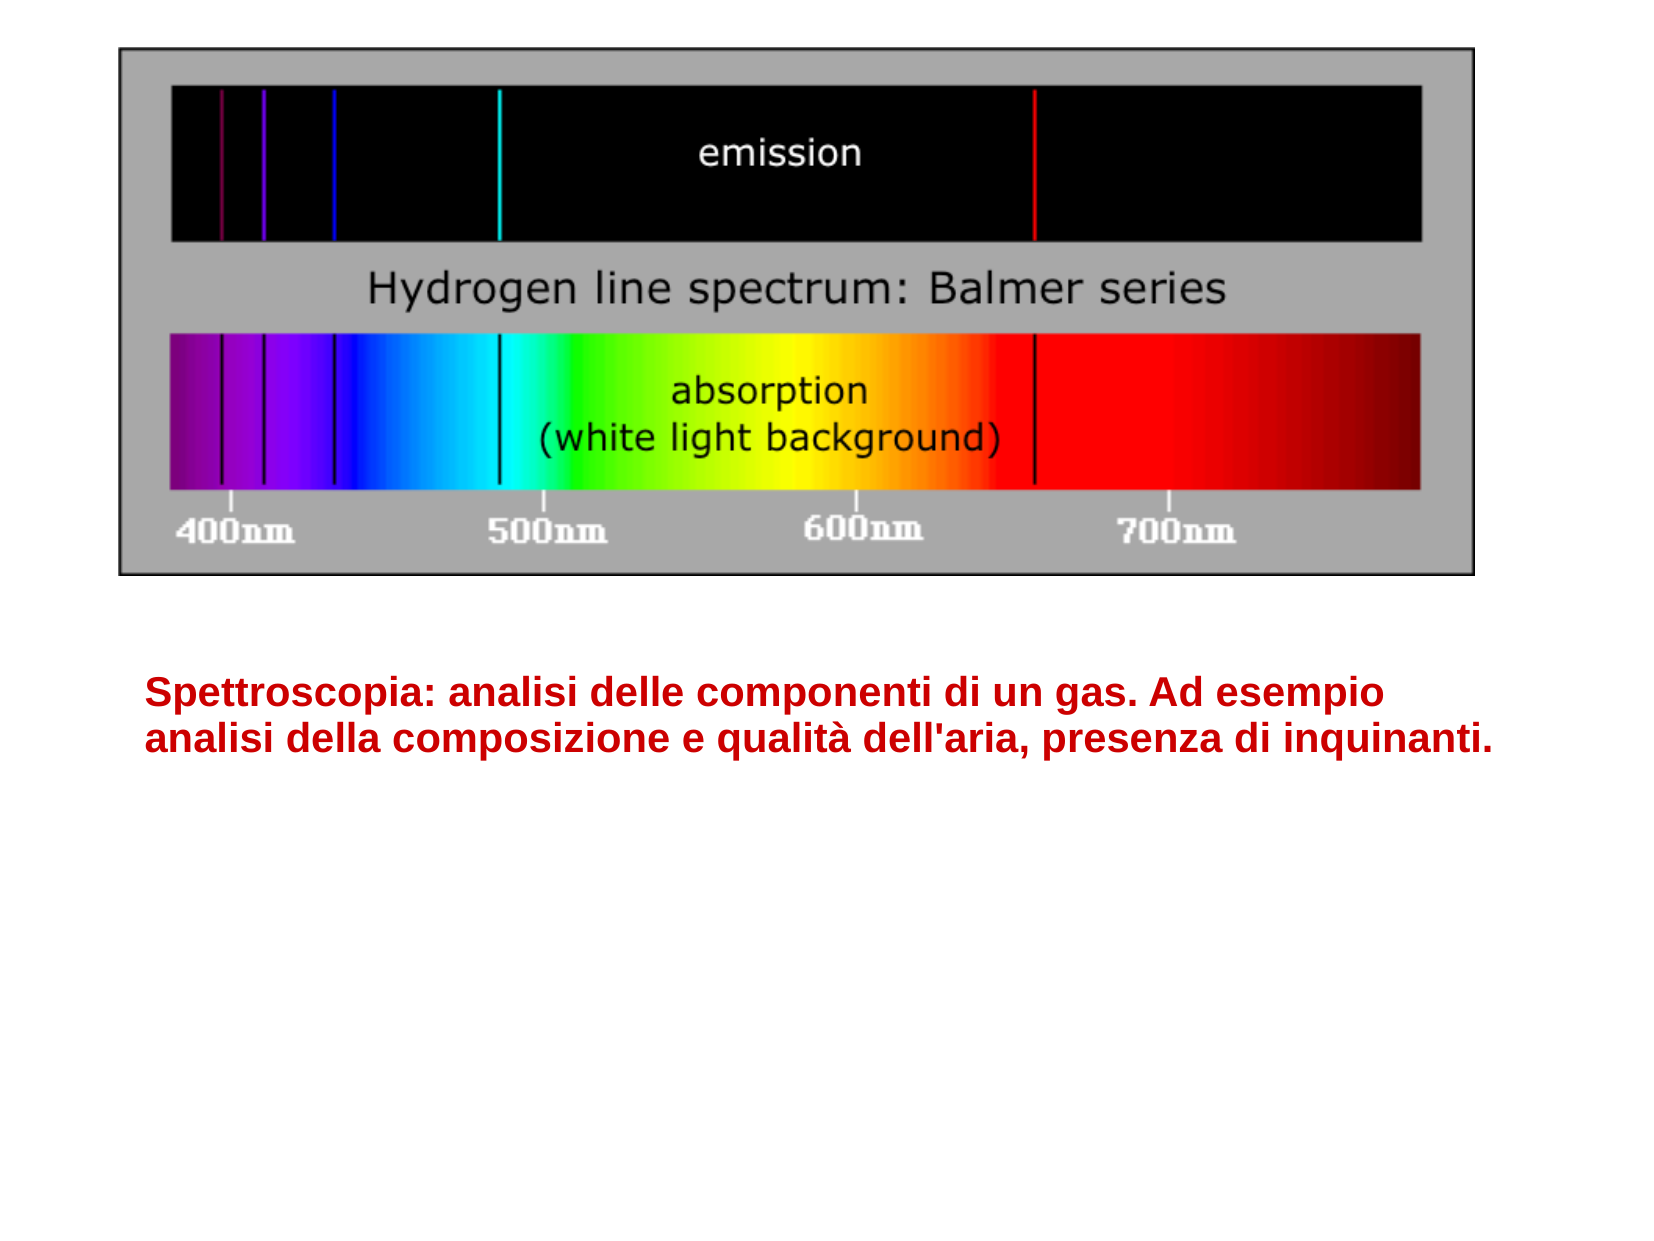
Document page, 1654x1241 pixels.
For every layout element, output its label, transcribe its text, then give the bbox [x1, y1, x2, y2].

picture [118, 47, 1475, 576]
text_box Spettroscopia: analisi delle componenti di un gas. Ad esempio analisi della composizione e qualità dell'aria, presenza di inquinanti. [129, 661, 1536, 1028]
